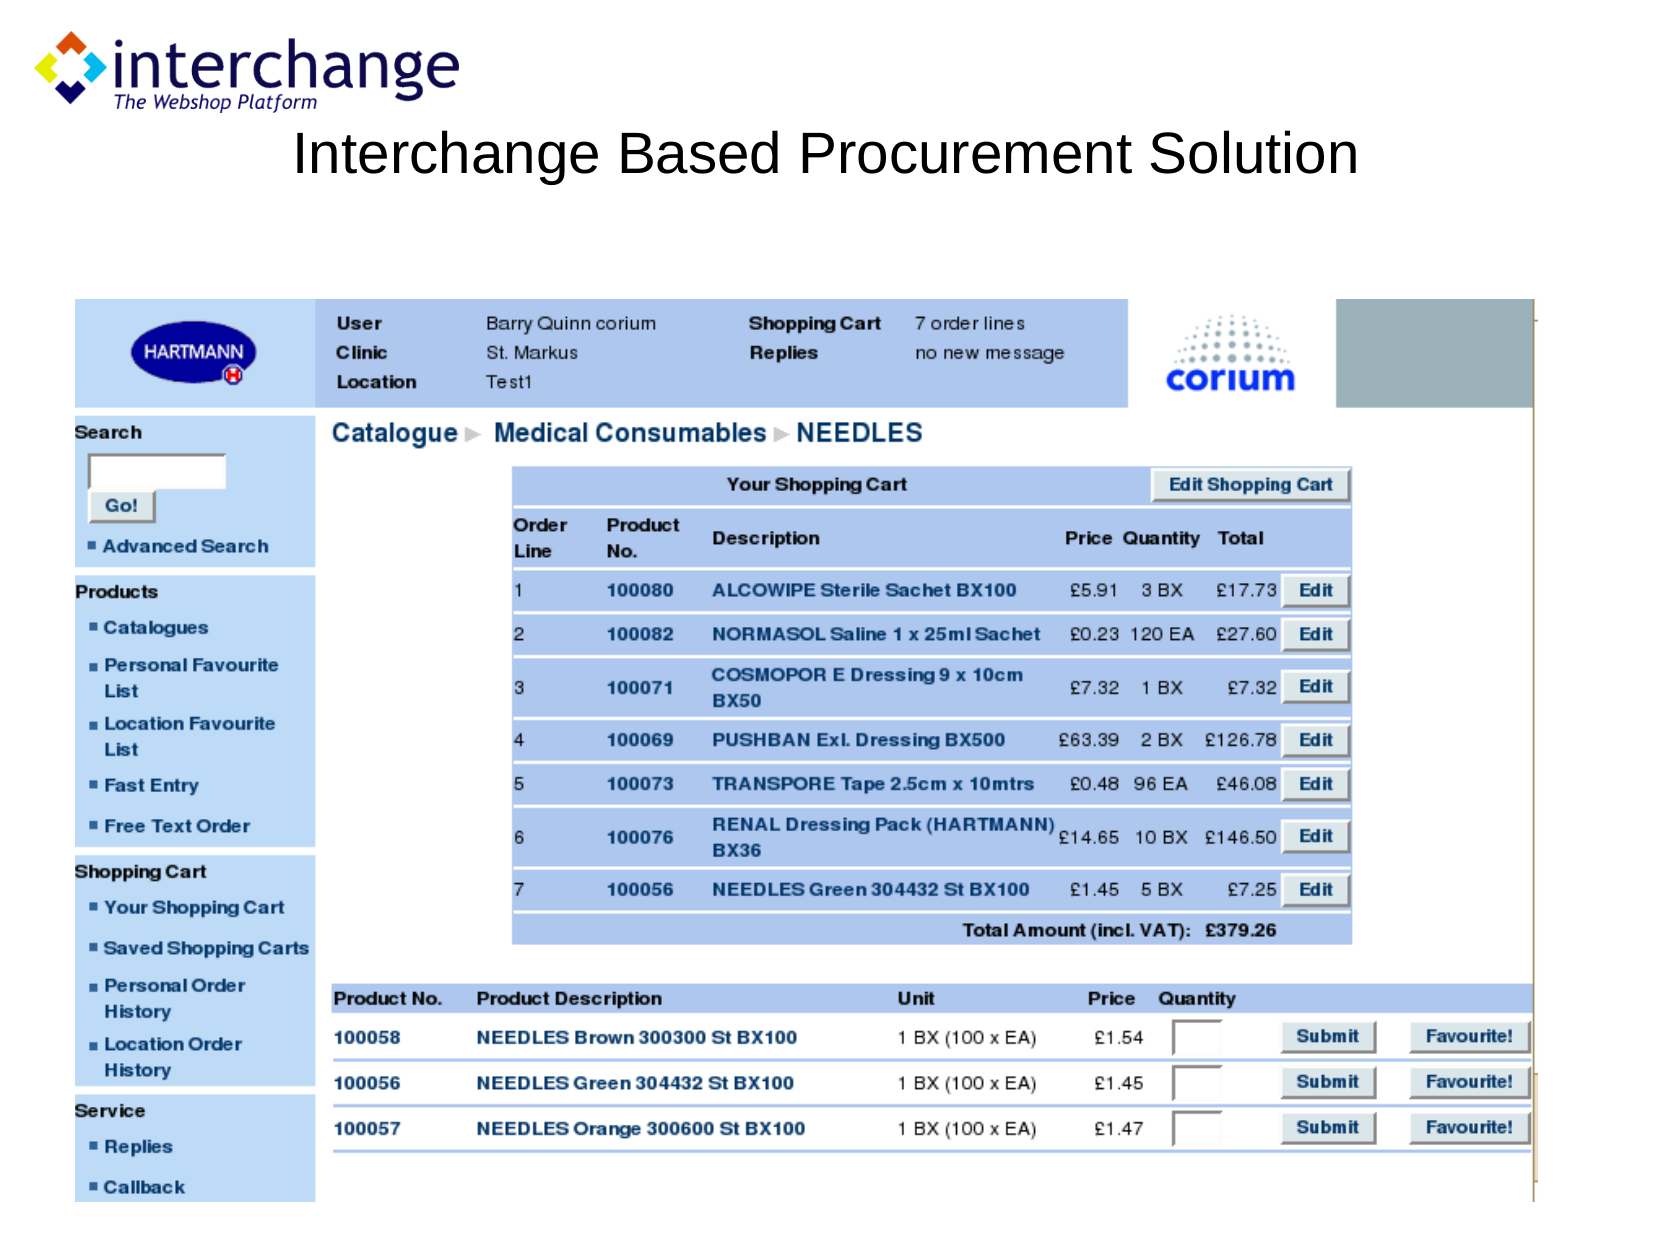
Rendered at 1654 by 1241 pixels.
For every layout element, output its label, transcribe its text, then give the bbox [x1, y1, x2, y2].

title Interchange Based Procurement Solution [82, 49, 1571, 257]
picture [75, 299, 1538, 1202]
picture [34, 31, 459, 113]
